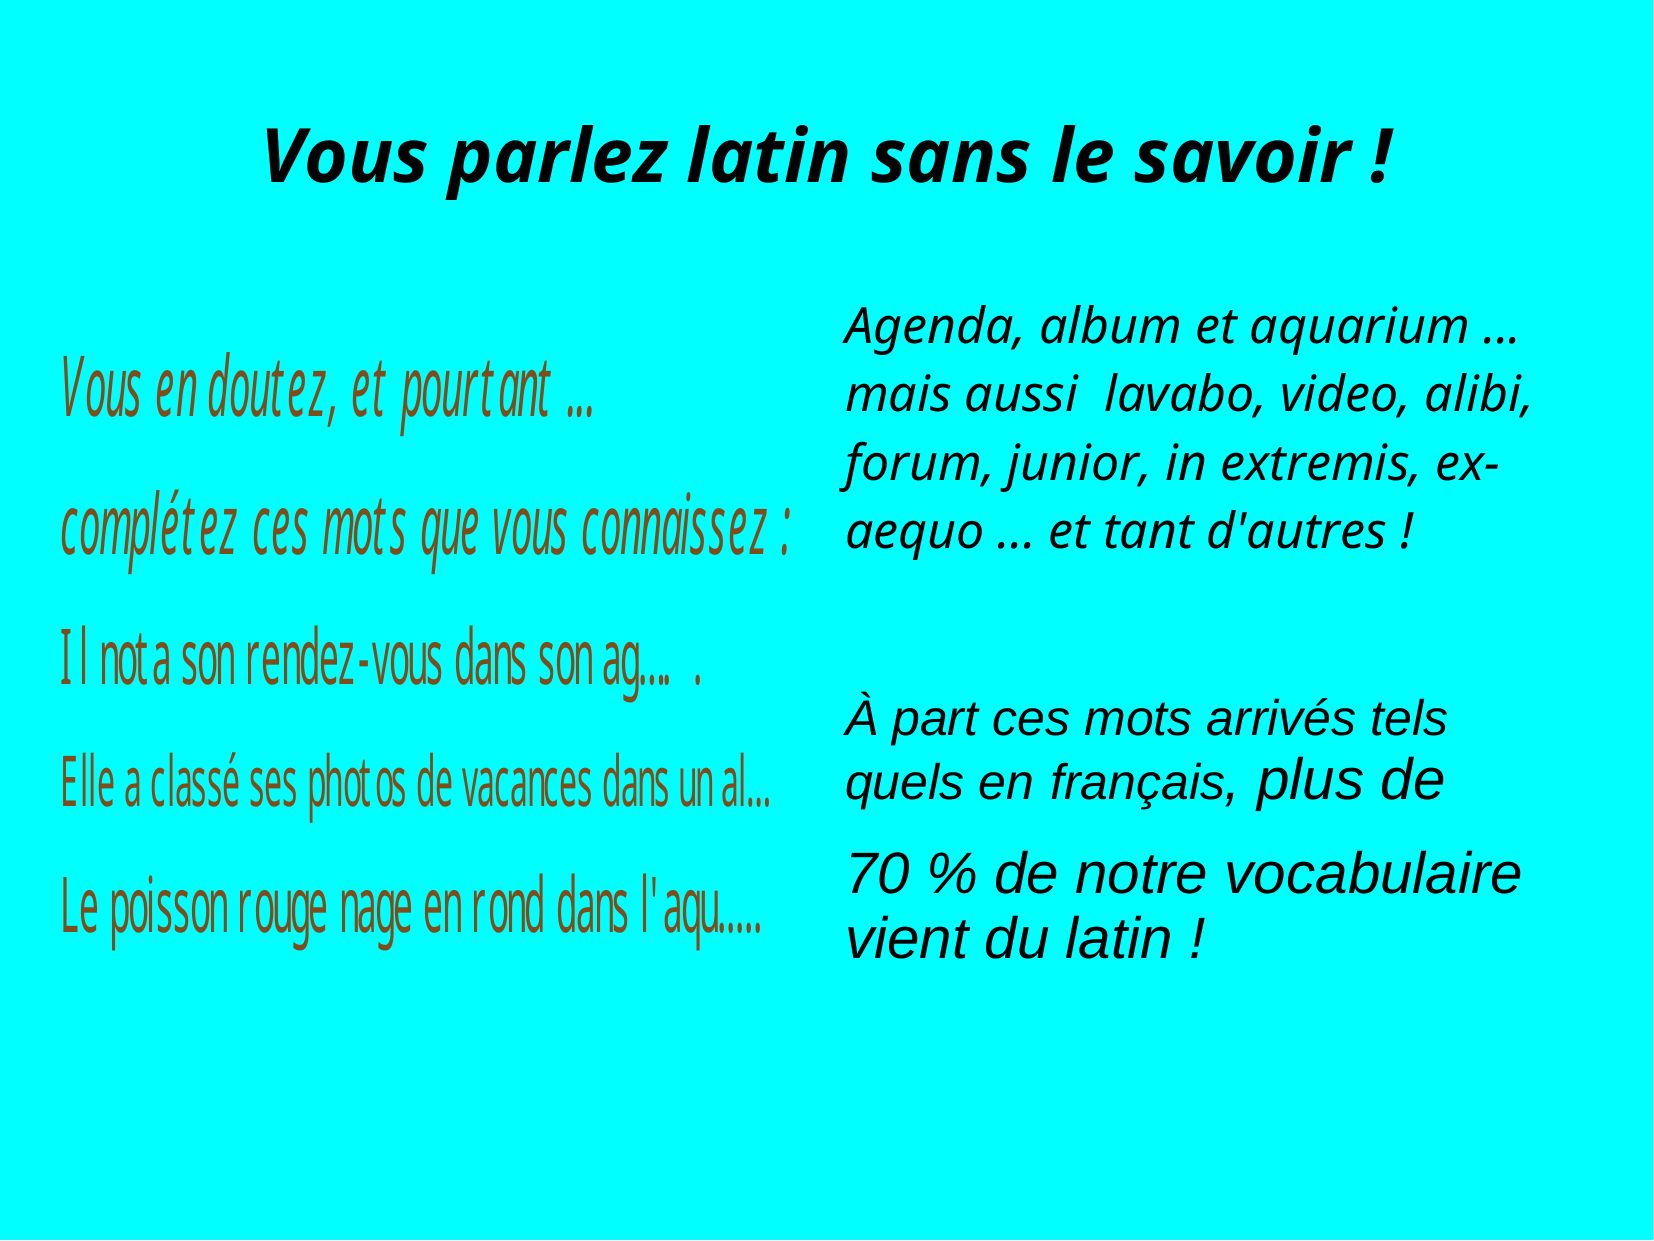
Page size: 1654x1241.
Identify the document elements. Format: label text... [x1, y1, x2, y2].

list Agenda, album et aquarium ... mais aussi lavabo, video, alibi, forum, junior, in extremis, ex-aequo ... et tant d'autres ! À part ces mots arrivés tels quels en français, plus de 70 % de notre vocabulaire vient du latin ! [845, 290, 1572, 1109]
title Vous parlez latin sans le savoir ! [82, 15, 1571, 291]
chart [59, 323, 828, 1056]
